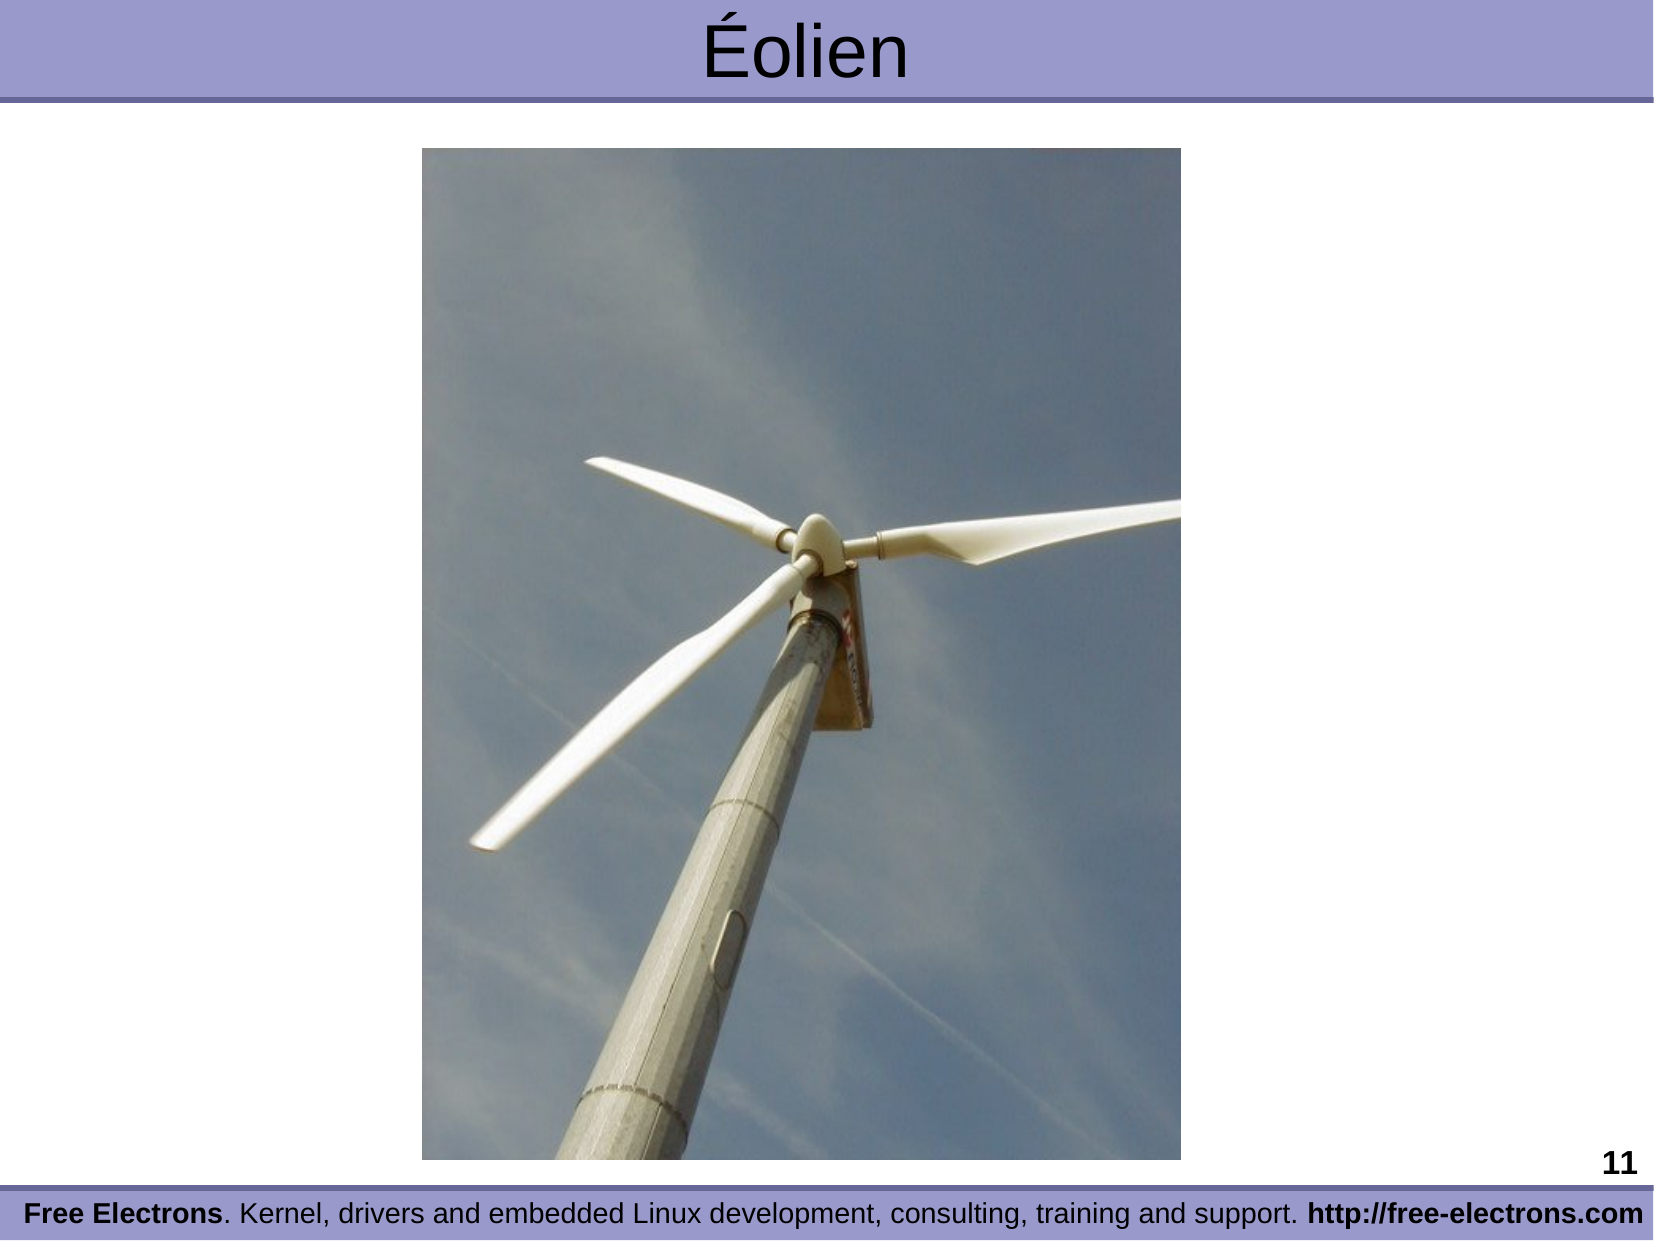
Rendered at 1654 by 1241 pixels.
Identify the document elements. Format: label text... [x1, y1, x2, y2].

picture [422, 148, 1181, 1160]
title Éolien [60, 4, 1551, 98]
